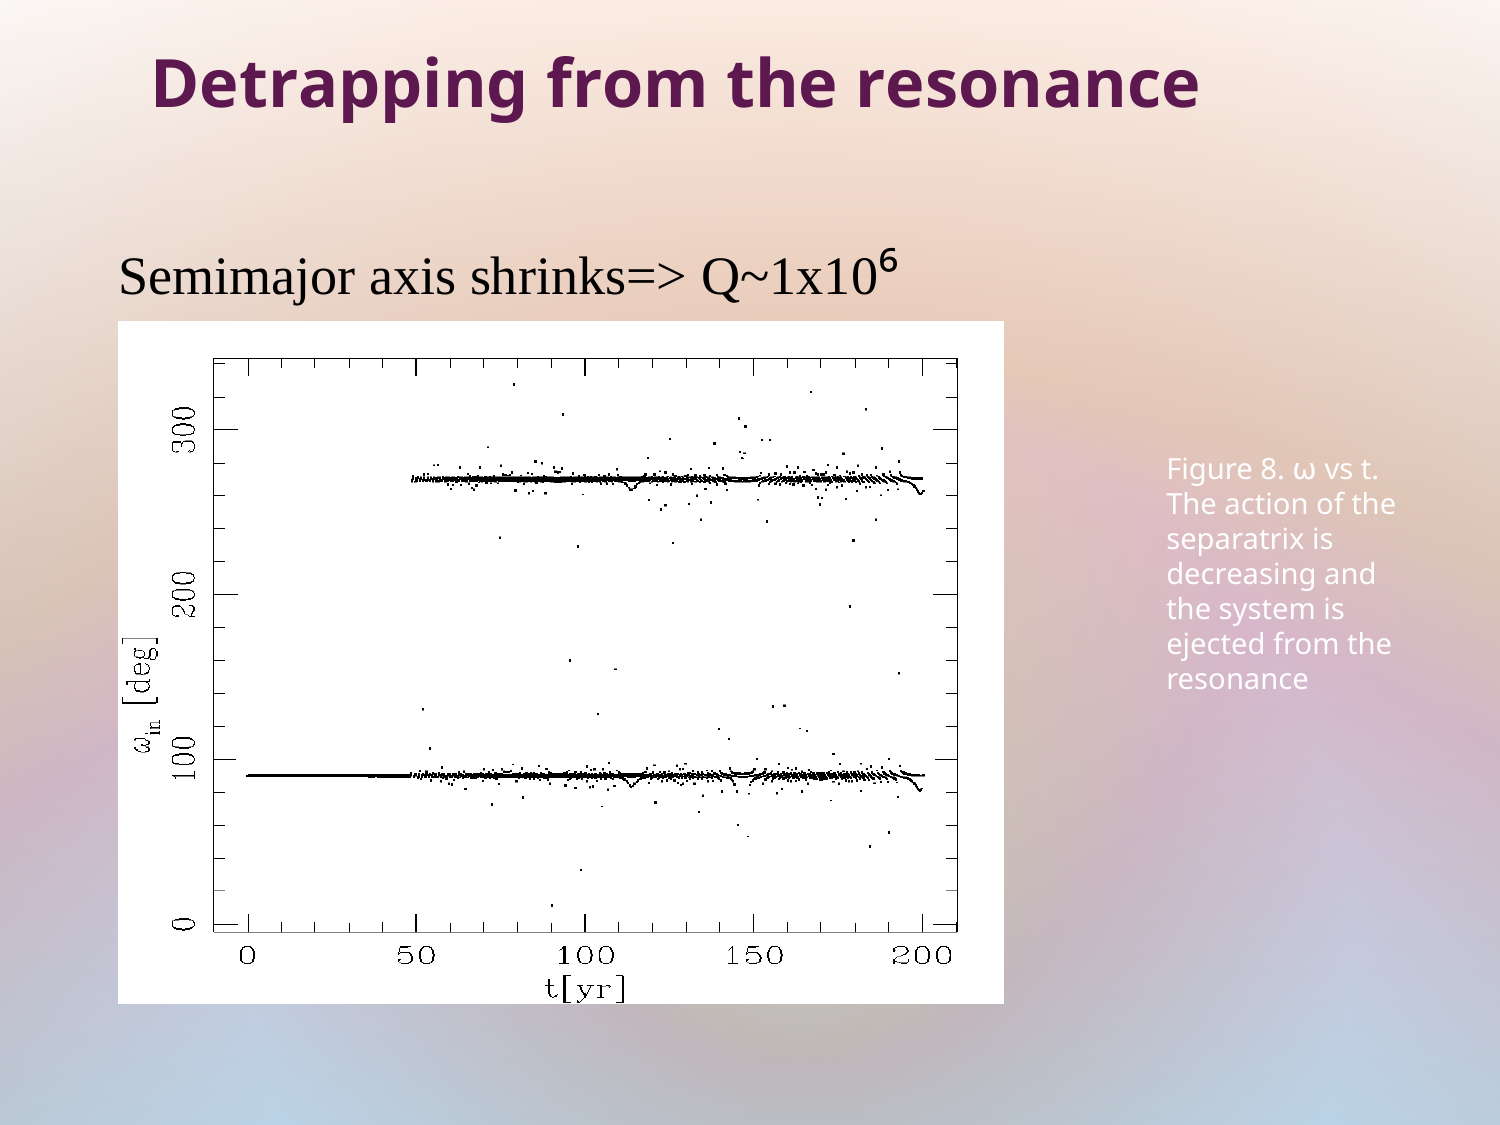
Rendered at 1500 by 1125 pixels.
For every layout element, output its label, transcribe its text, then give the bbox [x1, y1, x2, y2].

list [52, 184, 1241, 296]
text_box Figure 8. ω vs t. The action of the separatrix is decreasing and the system is ejected from the resonance [1151, 442, 1441, 703]
title Detrapping from the resonance [82, 33, 1270, 237]
picture [0, 0, 1500, 1125]
text_box Semimajor axis shrinks=> Q~1x10⁶ [118, 236, 1034, 384]
